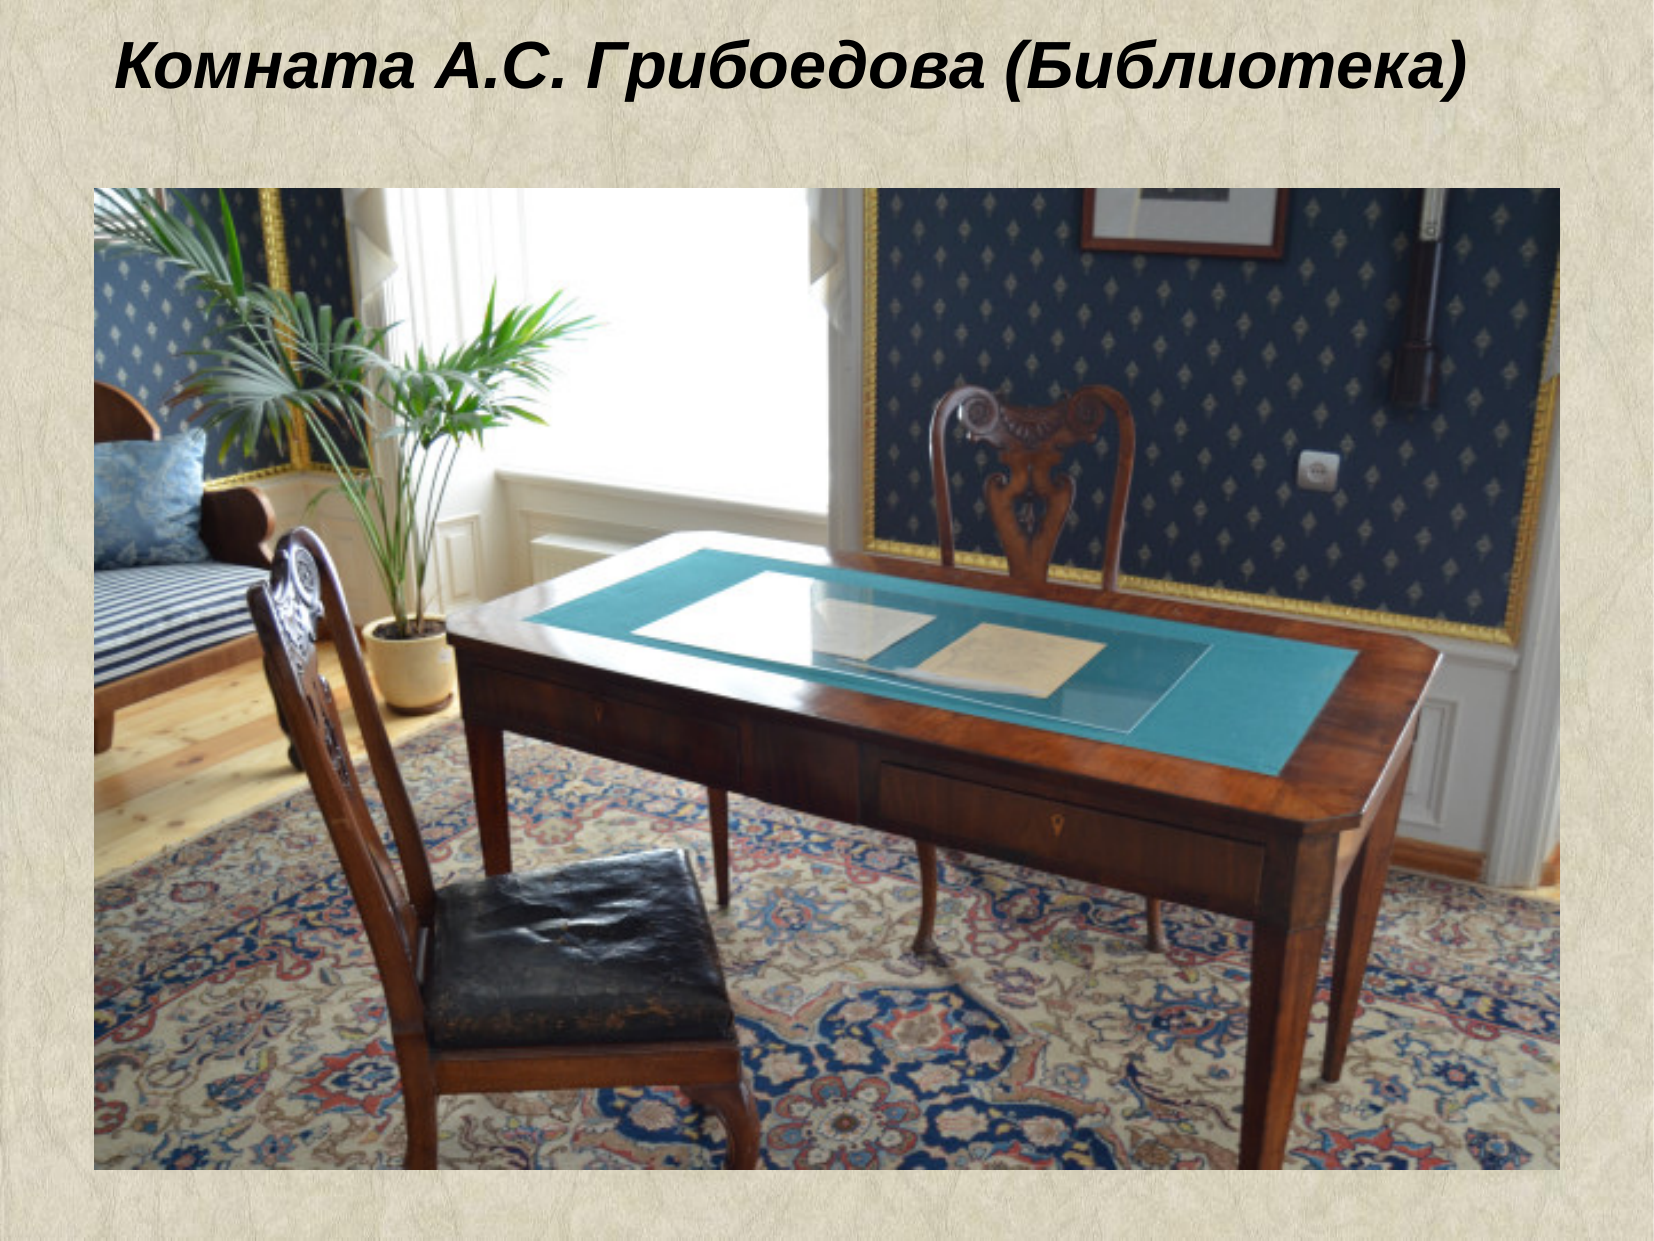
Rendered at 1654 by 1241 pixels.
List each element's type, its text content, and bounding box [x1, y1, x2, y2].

title Комната А.С. Грибоедова (Библиотека) [47, 23, 1536, 107]
picture [0, 0, 1654, 1241]
